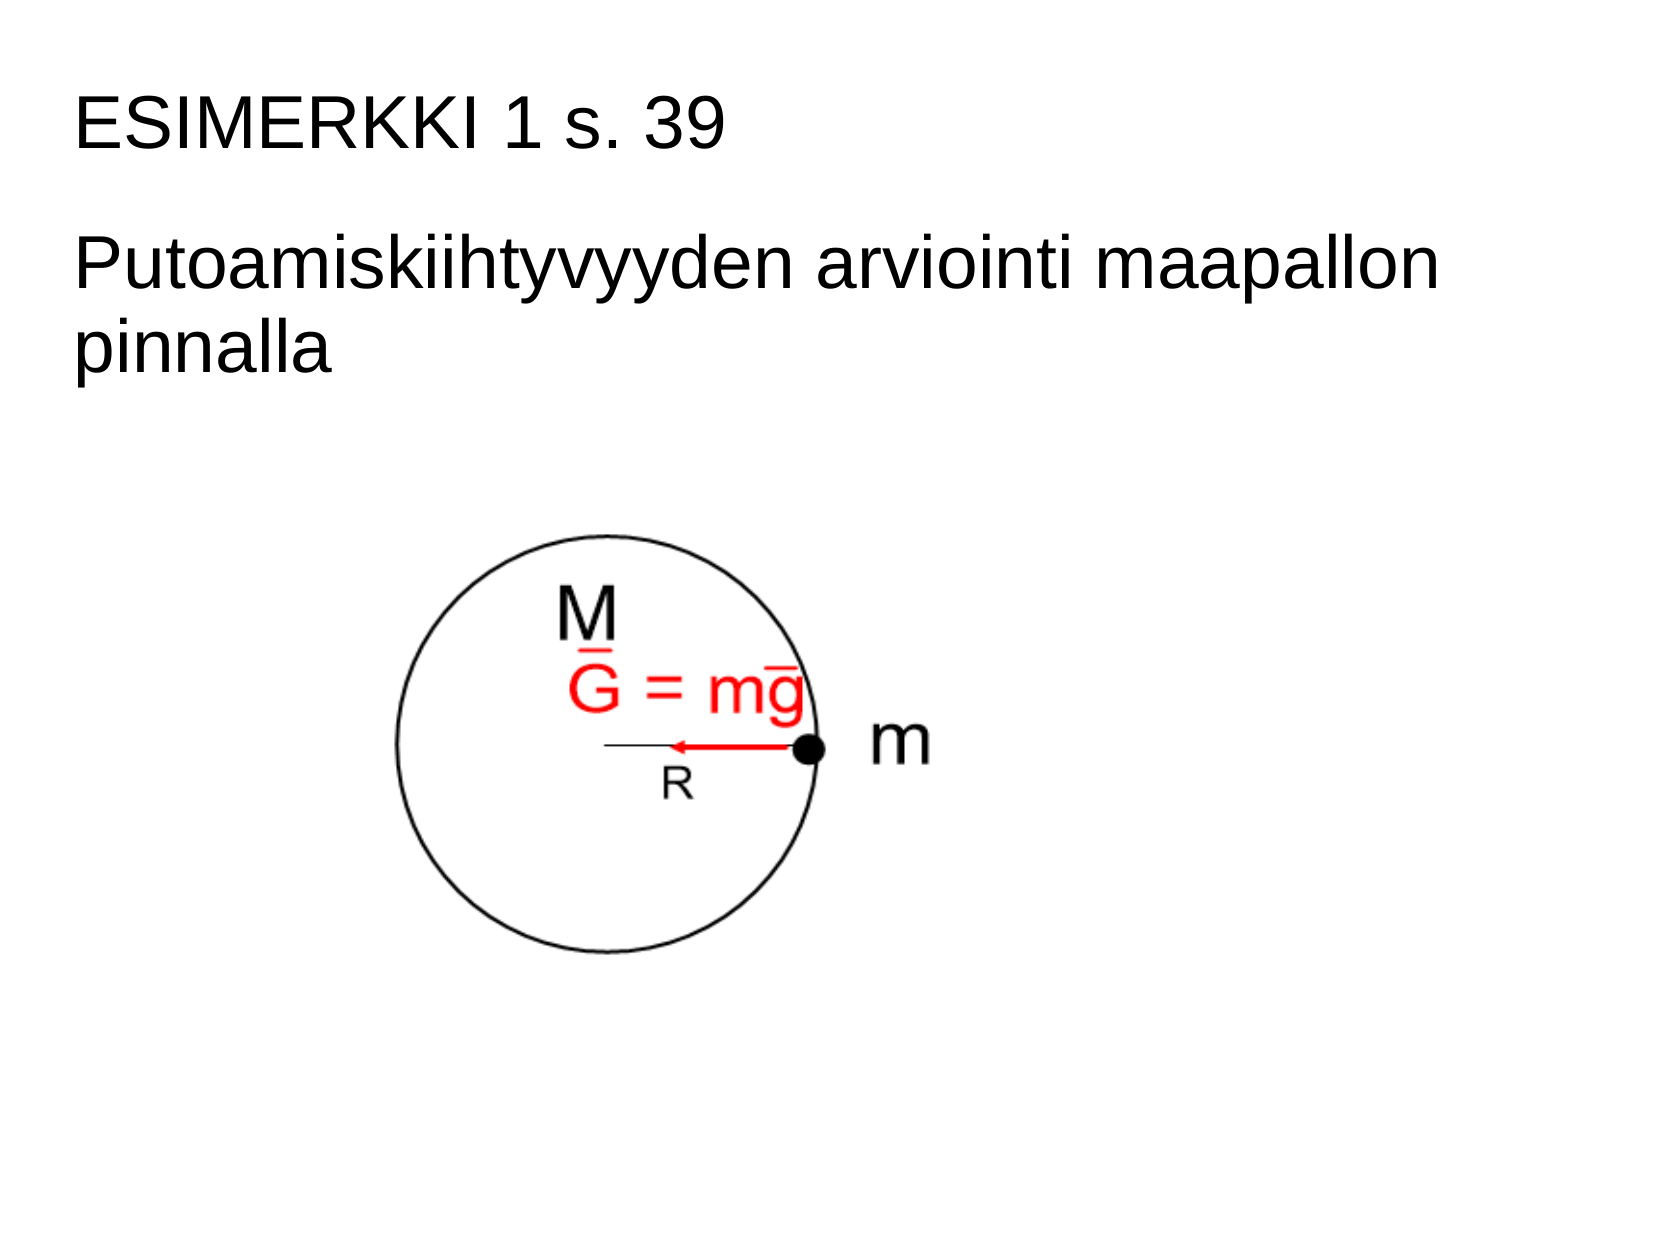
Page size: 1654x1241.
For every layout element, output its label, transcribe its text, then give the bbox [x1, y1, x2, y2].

text_box ESIMERKKI 1 s. 39 Putoamiskiihtyvyyden arviointi maapallon pinnalla [59, 73, 1654, 396]
picture [346, 462, 1004, 993]
